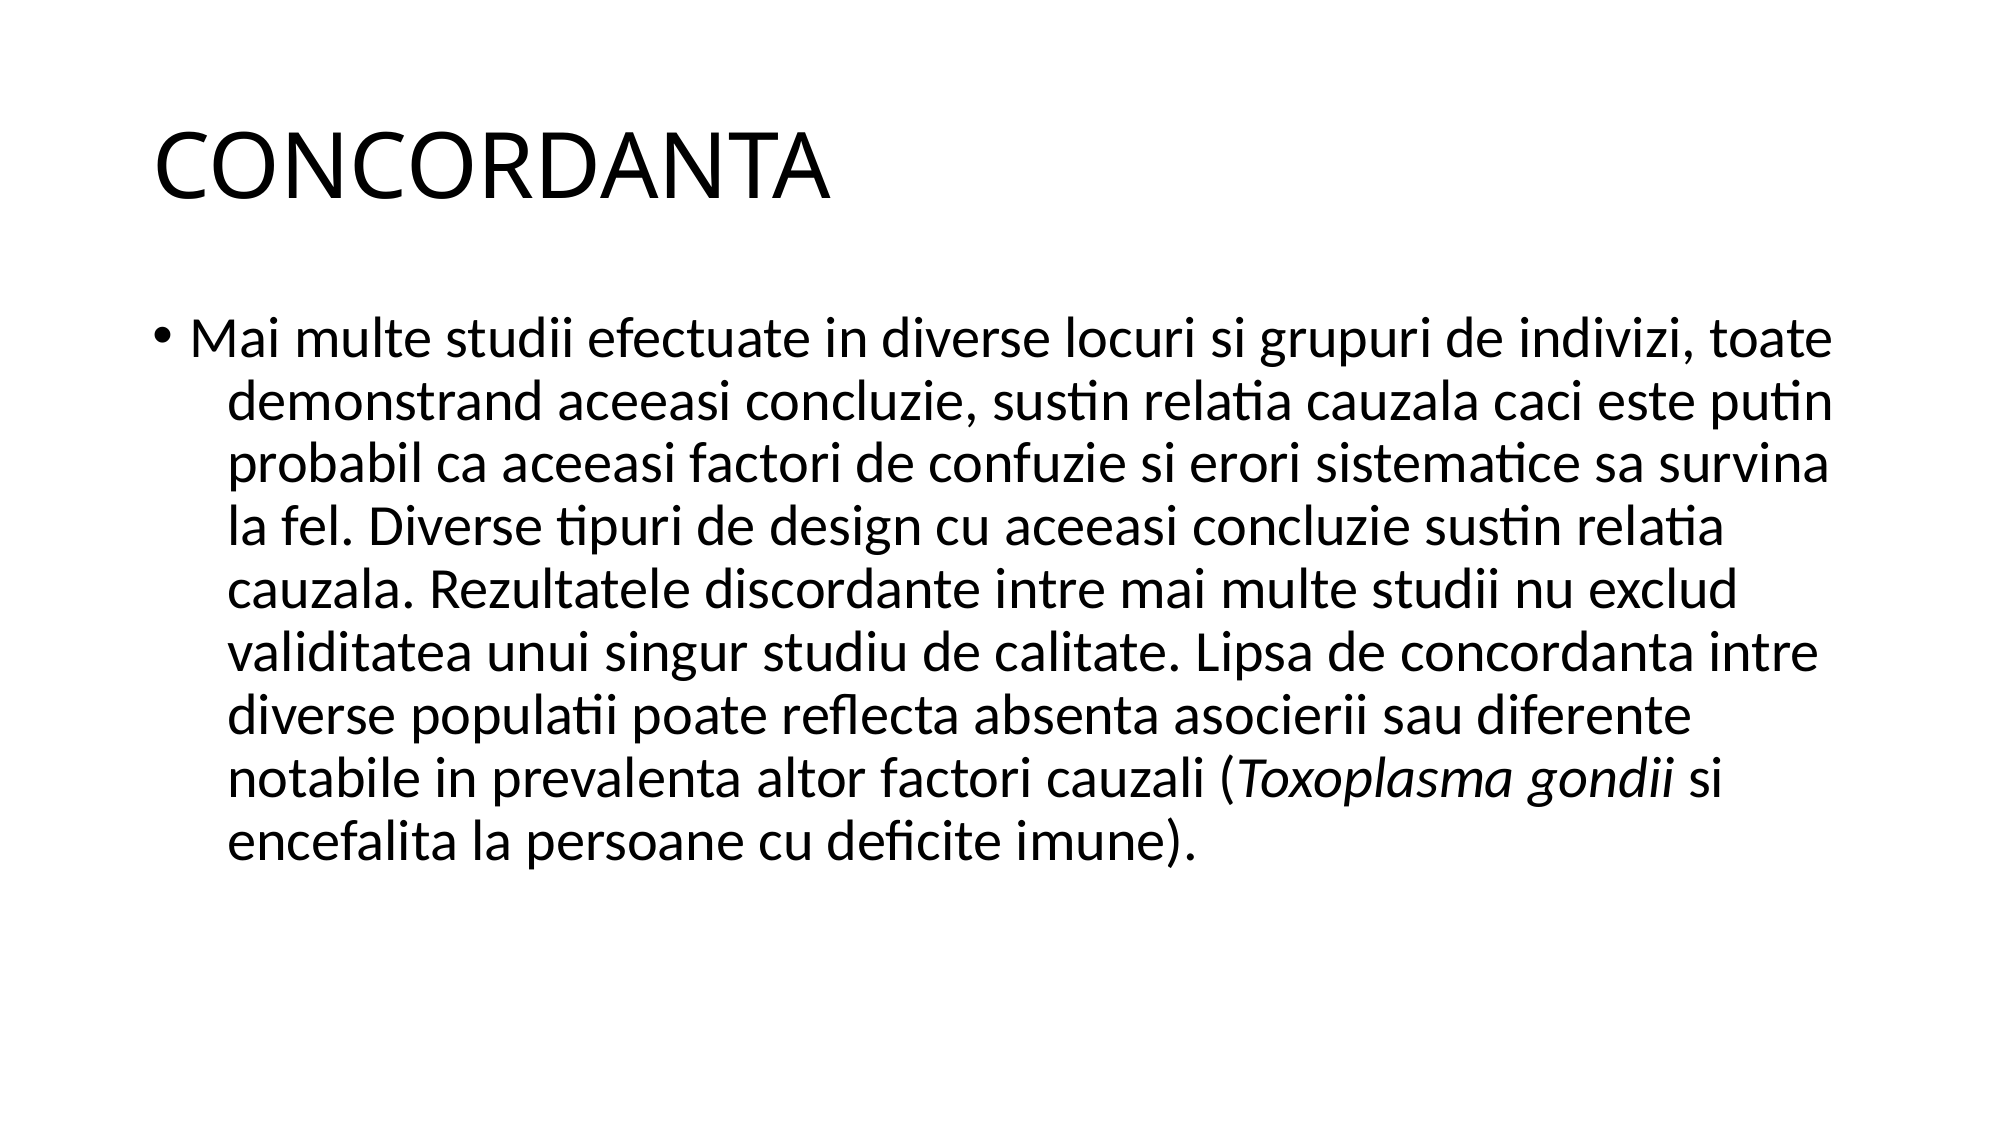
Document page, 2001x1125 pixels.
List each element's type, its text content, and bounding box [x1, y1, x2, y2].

list Mai multe studii efectuate in diverse locuri si grupuri de indivizi, toate demonstrand aceeasi concluzie, sustin relatia cauzala caci este putin probabil ca aceeasi factori de confuzie si erori sistematice sa survina la fel. Diverse tipuri de design cu aceeasi concluzie sustin relatia cauzala. Rezultatele discordante intre mai multe studii nu exclud validitatea unui singur studiu de calitate. Lipsa de concordanta intre diverse populatii poate reflecta absenta asocierii sau diferente notabile in prevalenta altor factori cauzali (Toxoplasma gondii si encefalita la persoane cu deficite imune). [137, 299, 1863, 1014]
title CONCORDANTA [137, 59, 1863, 278]
